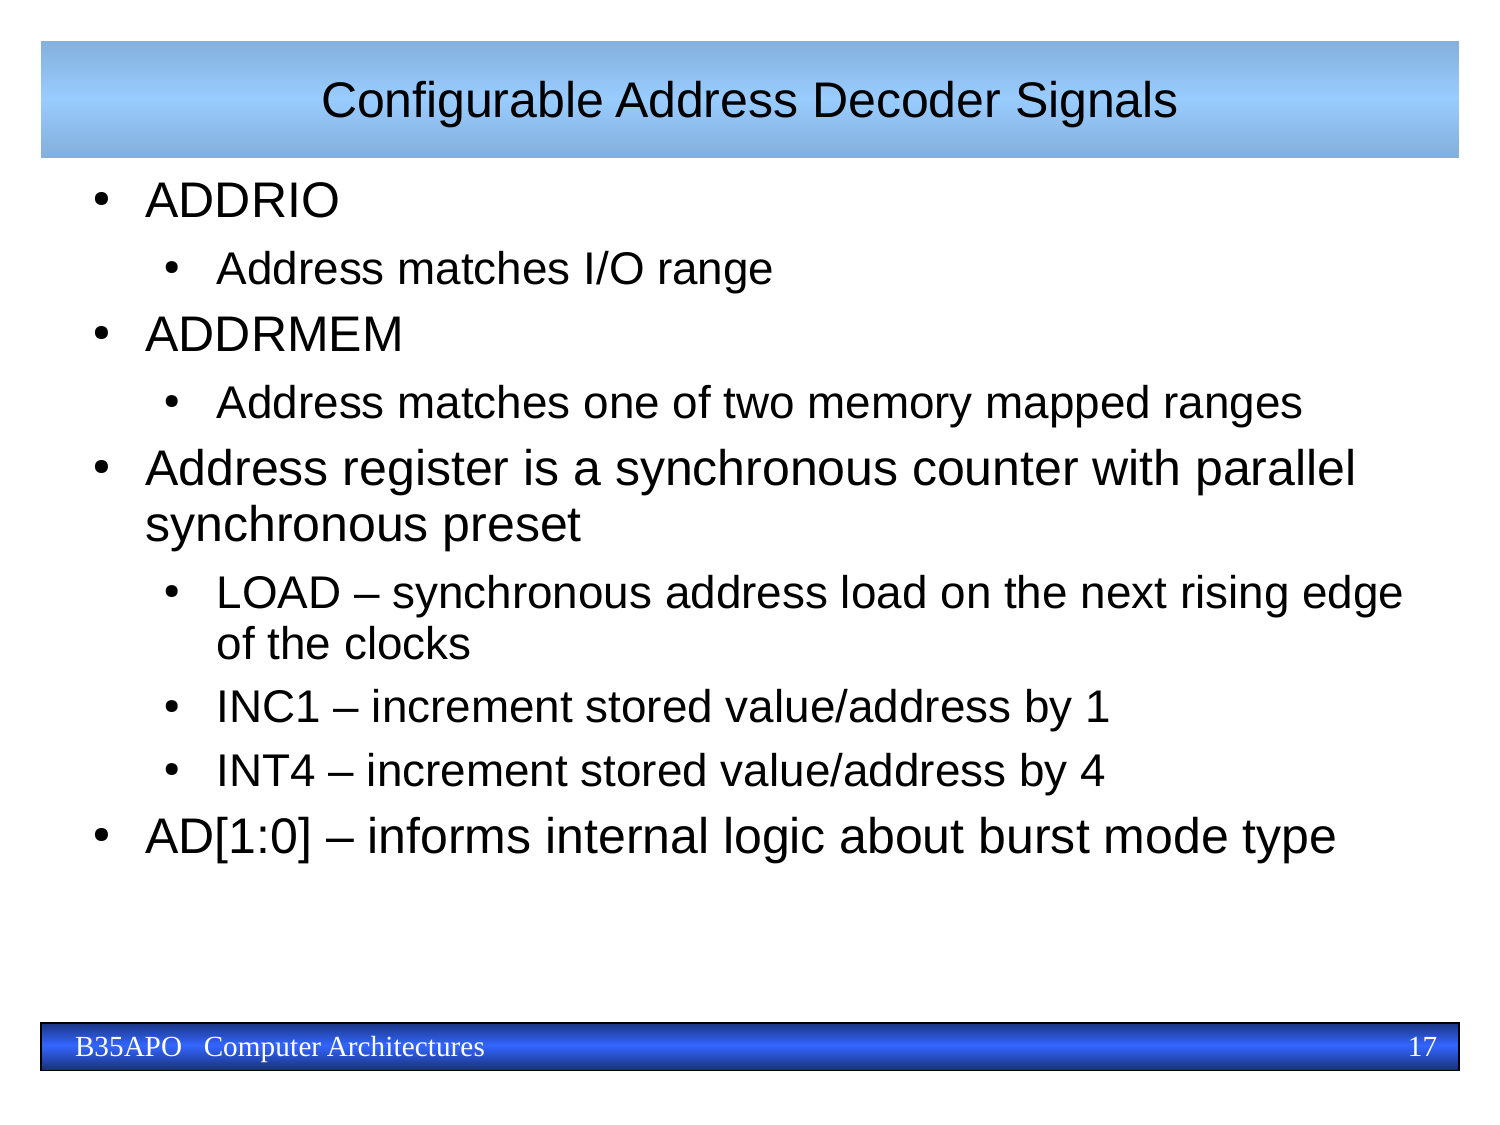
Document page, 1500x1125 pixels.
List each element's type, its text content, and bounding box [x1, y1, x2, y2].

list ADDRIO Address matches I/O range ADDRMEM Address matches one of two memory mapped ranges Address register is a synchronous counter with parallel synchronous preset LOAD – synchronous address load on the next rising edge of the clocks INC1 – increment stored value/address by 1 INT4 – increment stored value/address by 4 AD[1:0] – informs internal logic about burst mode type [75, 172, 1426, 994]
title Configurable Address Decoder Signals [41, 41, 1459, 158]
